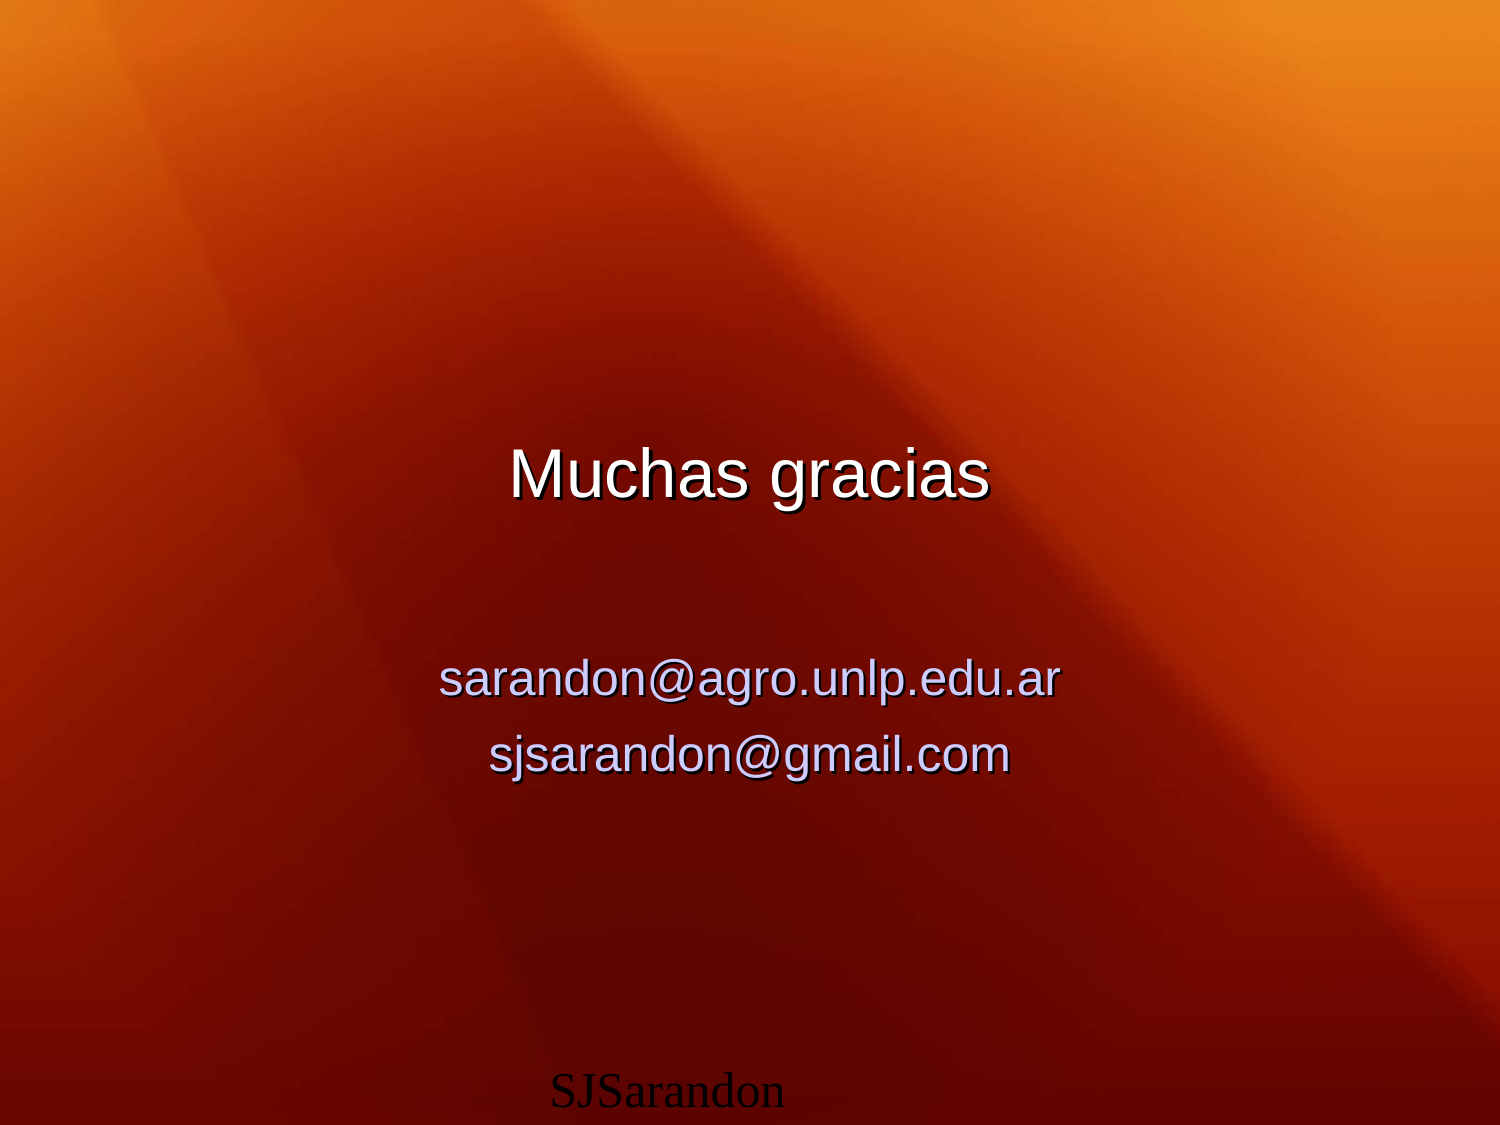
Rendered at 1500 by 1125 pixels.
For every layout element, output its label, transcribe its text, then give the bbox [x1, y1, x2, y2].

title Muchas gracias [112, 349, 1388, 591]
text_box SJSarandon [534, 1050, 1010, 1125]
picture [0, 0, 1500, 1125]
text_box sarandon@agro.unlp.edu.ar sjsarandon@gmail.com [225, 637, 1276, 925]
